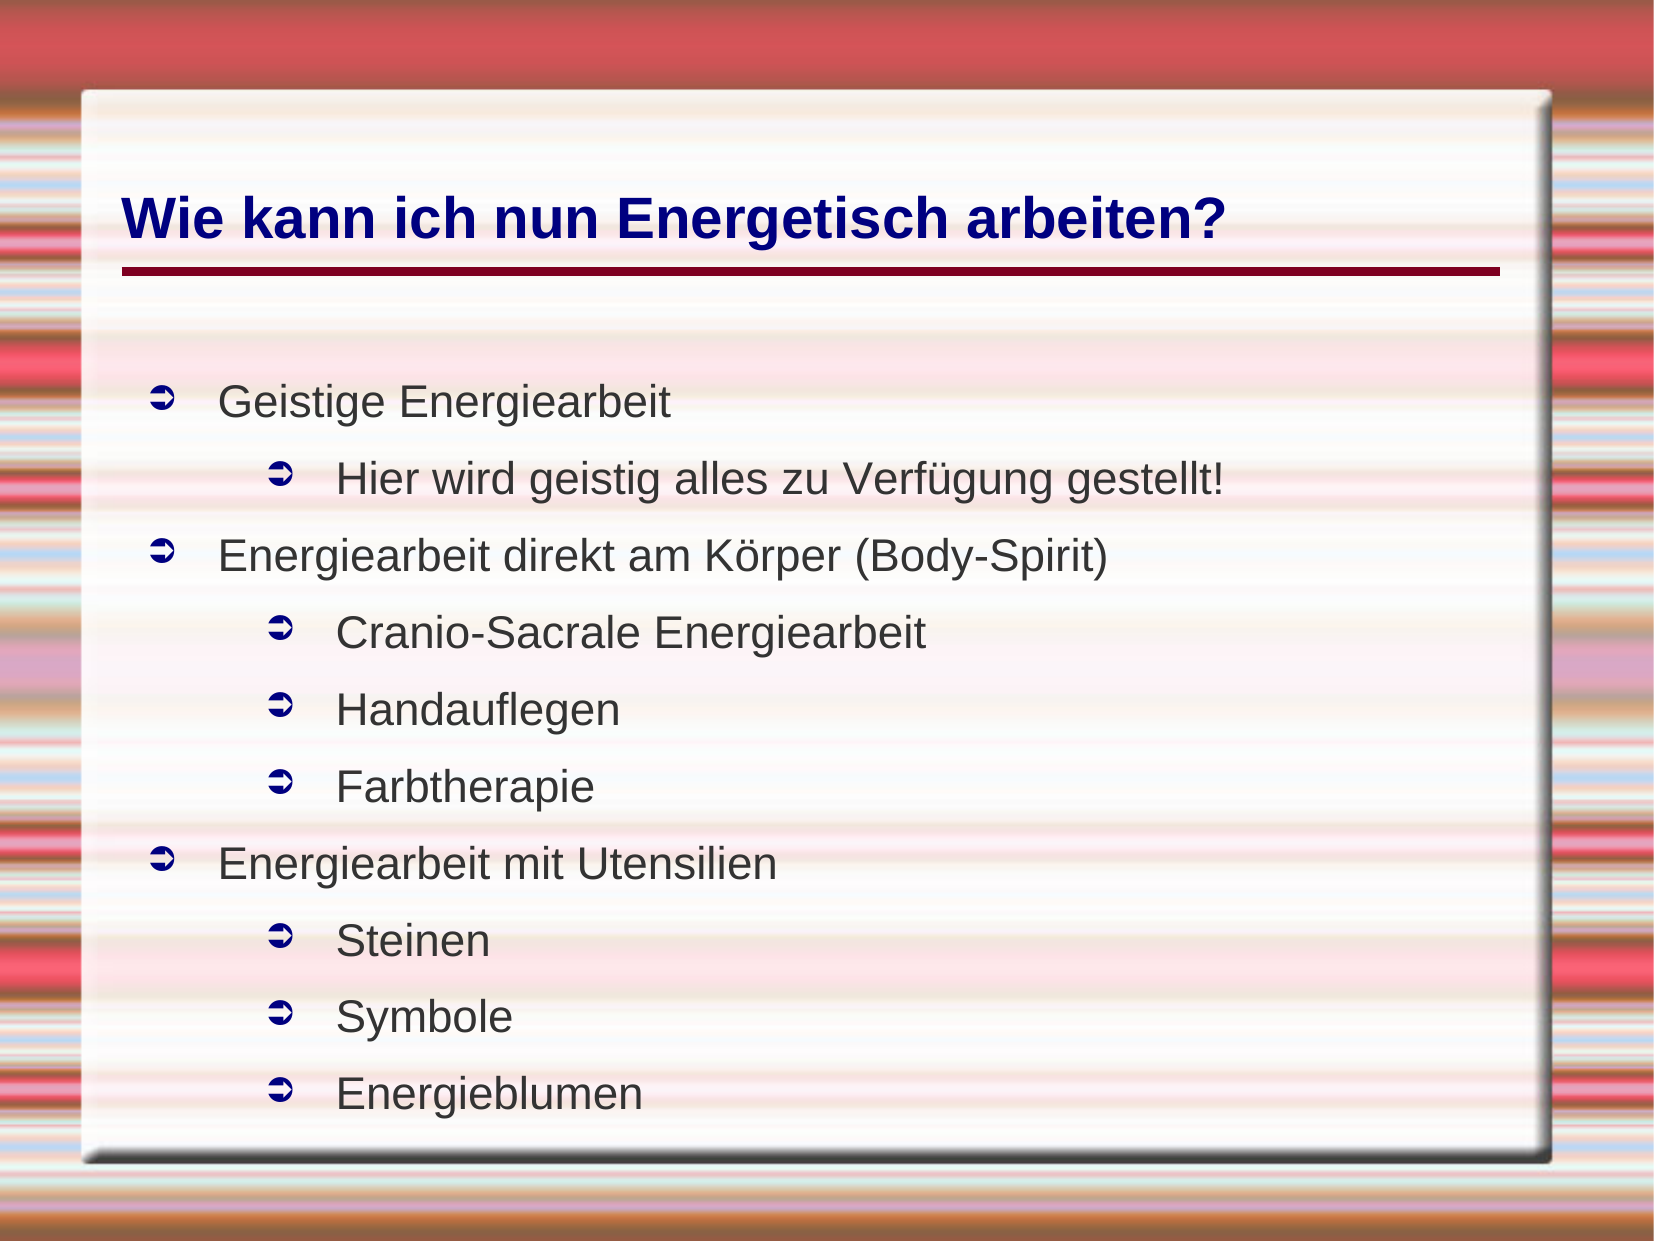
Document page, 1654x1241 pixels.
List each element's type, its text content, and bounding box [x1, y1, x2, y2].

list Geistige Energiearbeit Hier wird geistig alles zu Verfügung gestellt! Energiearbeit direkt am Körper (Body-Spirit) Cranio-Sacrale Energiearbeit Handauflegen Farbtherapie Energiearbeit mit Utensilien Steinen Symbole Energieblumen [134, 350, 1453, 1168]
picture [0, 0, 1654, 1241]
title Wie kann ich nun Energetisch arbeiten? [121, 114, 1534, 322]
